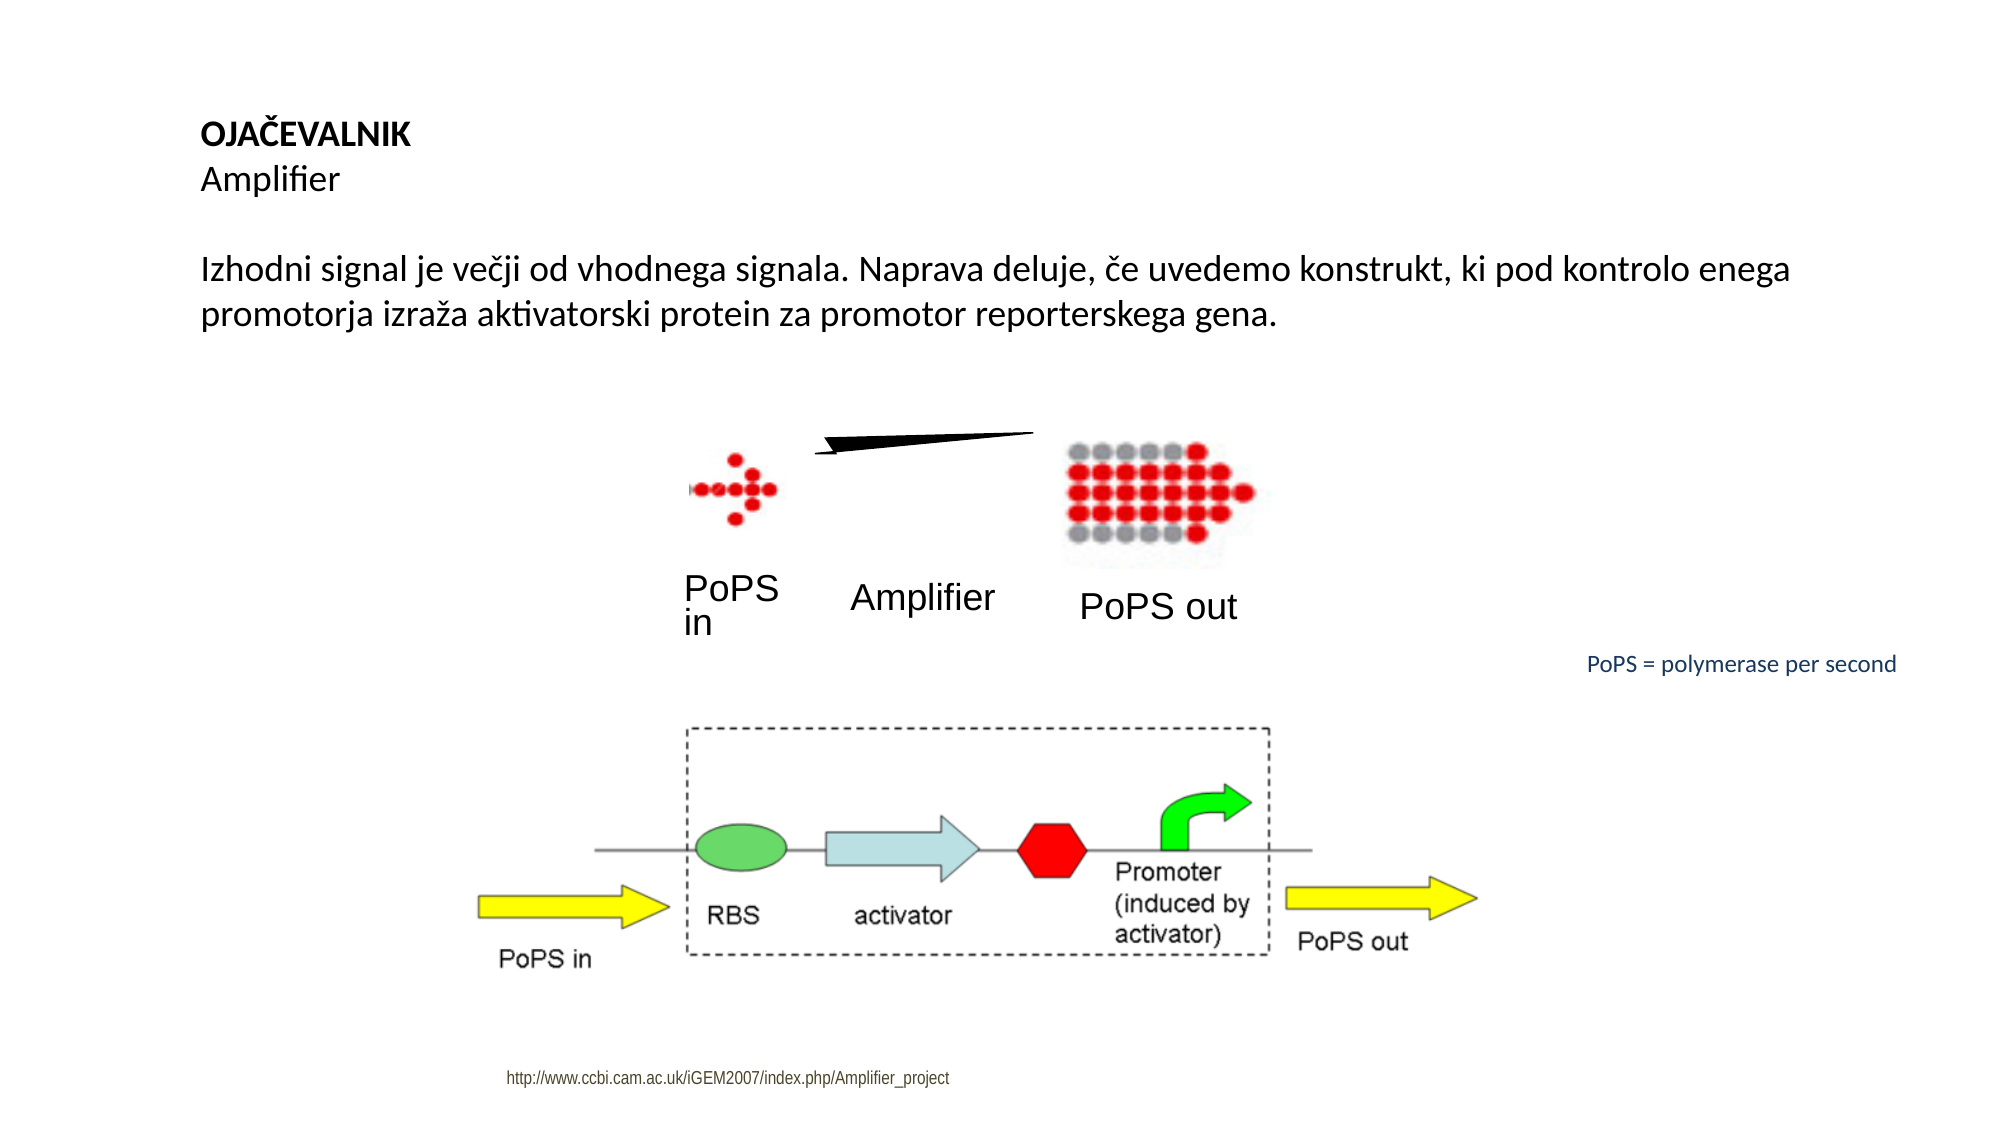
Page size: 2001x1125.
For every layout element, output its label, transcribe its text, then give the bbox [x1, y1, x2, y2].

chart [1043, 423, 1273, 571]
text_box PoPS in [669, 566, 826, 650]
chart [690, 450, 795, 532]
picture [1043, 422, 1271, 569]
text_box OJAČEVALNIK Amplifier Izhodni signal je večji od vhodnega signala. Naprava deluje, če uvedemo konstrukt, ki pod kontrolo enega promotorja izraža aktivatorski protein za promotor reporterskega gena. [185, 101, 1891, 432]
text_box PoPS = polymerase per second [1572, 639, 1914, 685]
text_box [814, 432, 1034, 454]
picture [468, 685, 1483, 1056]
text_box Amplifier [835, 575, 1034, 625]
picture [689, 449, 792, 530]
text_box http://www.ccbi.cam.ac.uk/iGEM2007/index.php/Amplifier_project [491, 1058, 1242, 1096]
text_box PoPS out [1064, 584, 1273, 634]
